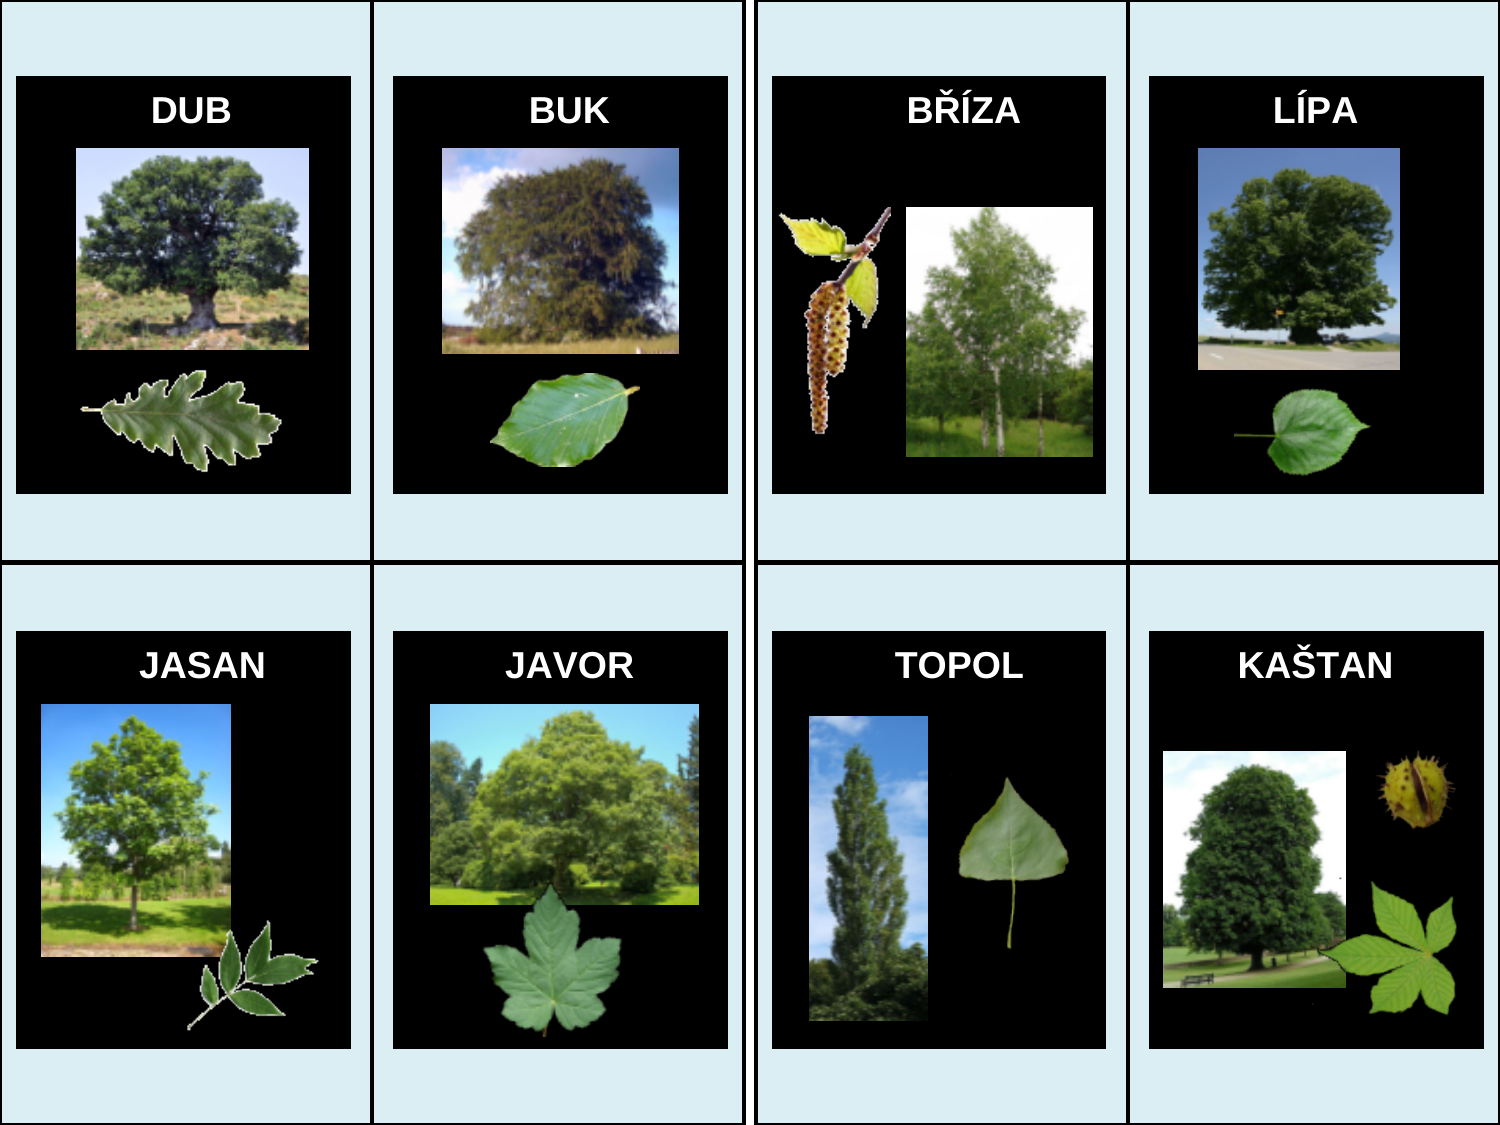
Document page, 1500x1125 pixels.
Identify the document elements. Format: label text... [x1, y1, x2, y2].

text_box [0, 0, 745, 1125]
text_box JASAN [124, 633, 281, 694]
text_box LÍPA [1258, 78, 1374, 139]
picture [950, 774, 1074, 953]
text_box KAŠTAN [1222, 633, 1409, 694]
picture [809, 716, 928, 1021]
picture [430, 704, 699, 1037]
text_box BŘÍZA [891, 78, 1037, 139]
picture [76, 148, 309, 351]
picture [1352, 739, 1483, 837]
picture [1198, 148, 1400, 499]
text_box DUB [136, 78, 247, 139]
text_box BUK [514, 78, 625, 139]
text_box JAVOR [490, 633, 650, 694]
text_box TOPOL [879, 633, 1040, 694]
text_box [755, 0, 1500, 1125]
picture [490, 373, 640, 467]
picture [1163, 751, 1481, 1033]
picture [773, 207, 891, 442]
picture [906, 207, 1093, 457]
picture [76, 361, 288, 480]
picture [442, 148, 679, 354]
picture [41, 704, 325, 1032]
